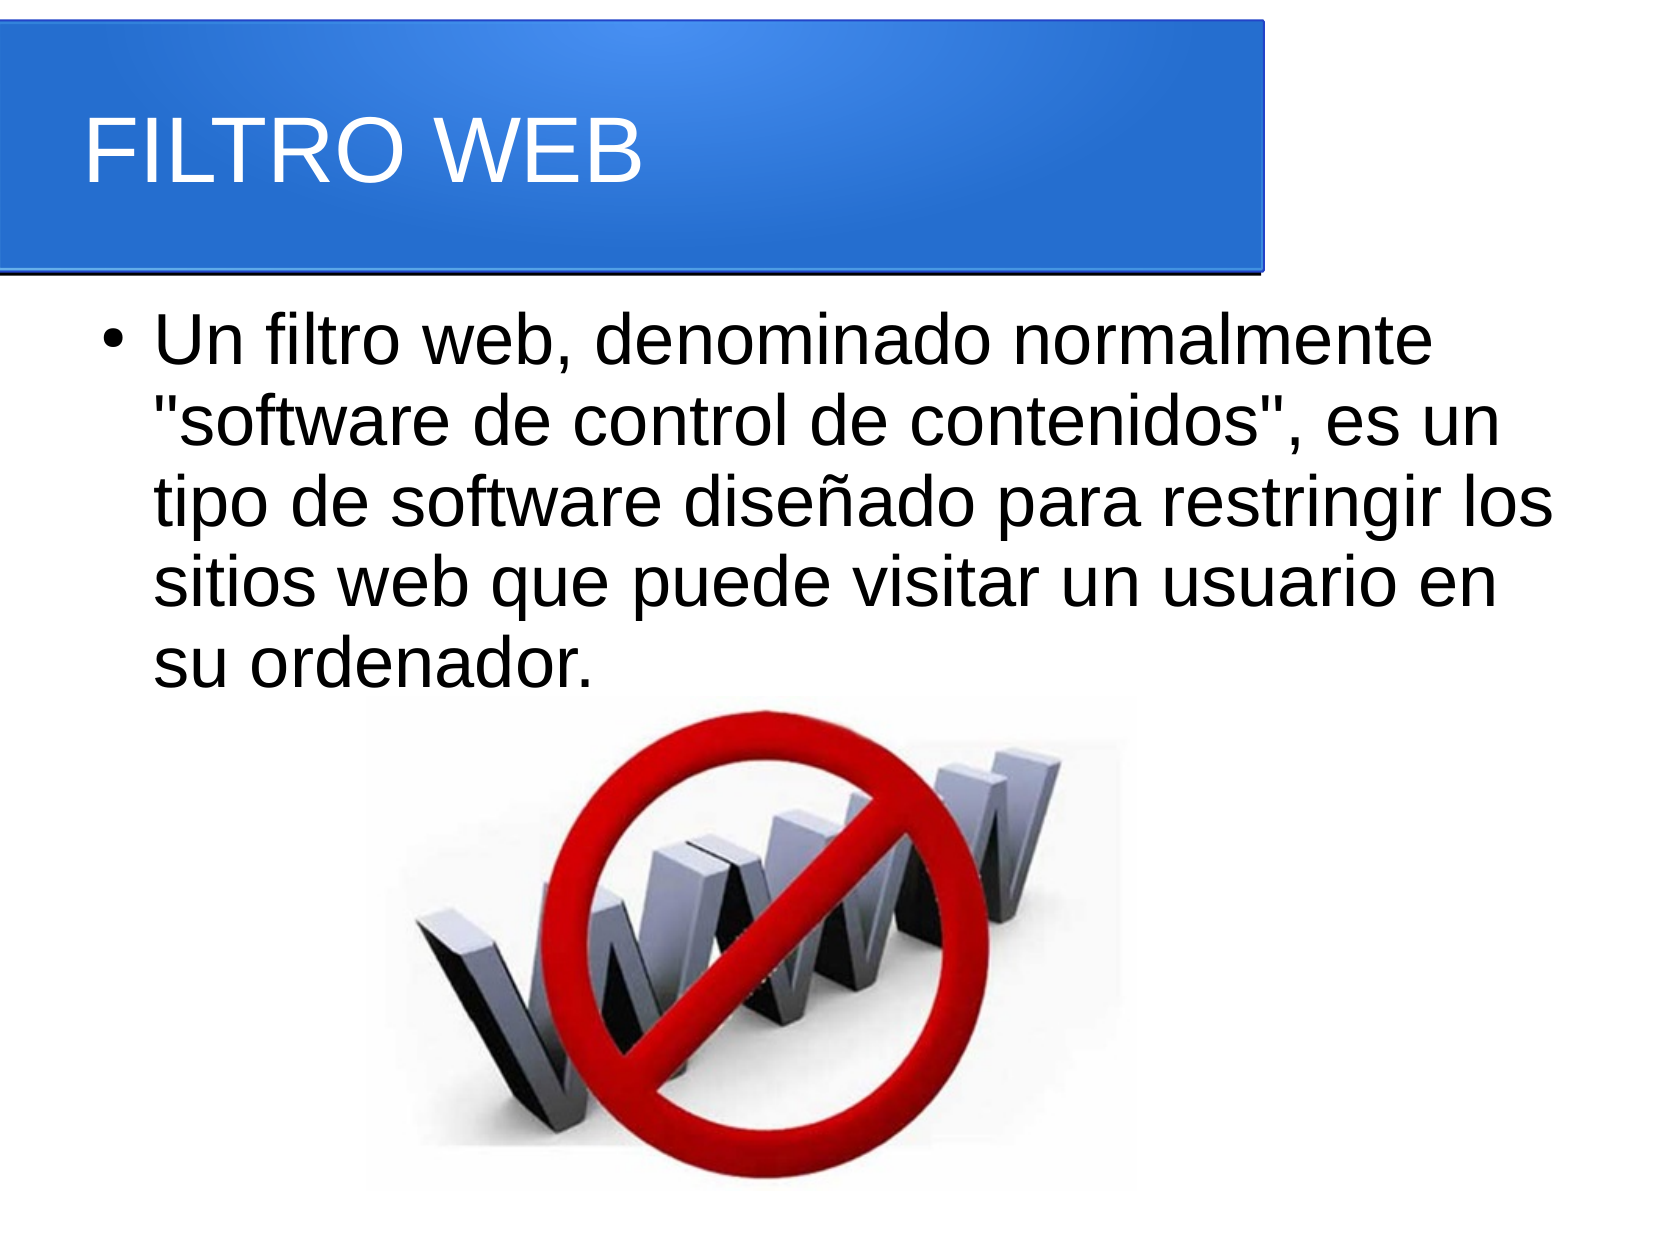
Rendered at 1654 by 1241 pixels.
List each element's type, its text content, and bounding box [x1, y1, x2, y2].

list Un filtro web, denominado normalmente "software de control de contenidos", es un tipo de software diseñado para restringir los sitios web que puede visitar un usuario en su ordenador. [82, 299, 1571, 1019]
picture [366, 696, 1137, 1191]
title FILTRO WEB [82, 47, 1235, 252]
